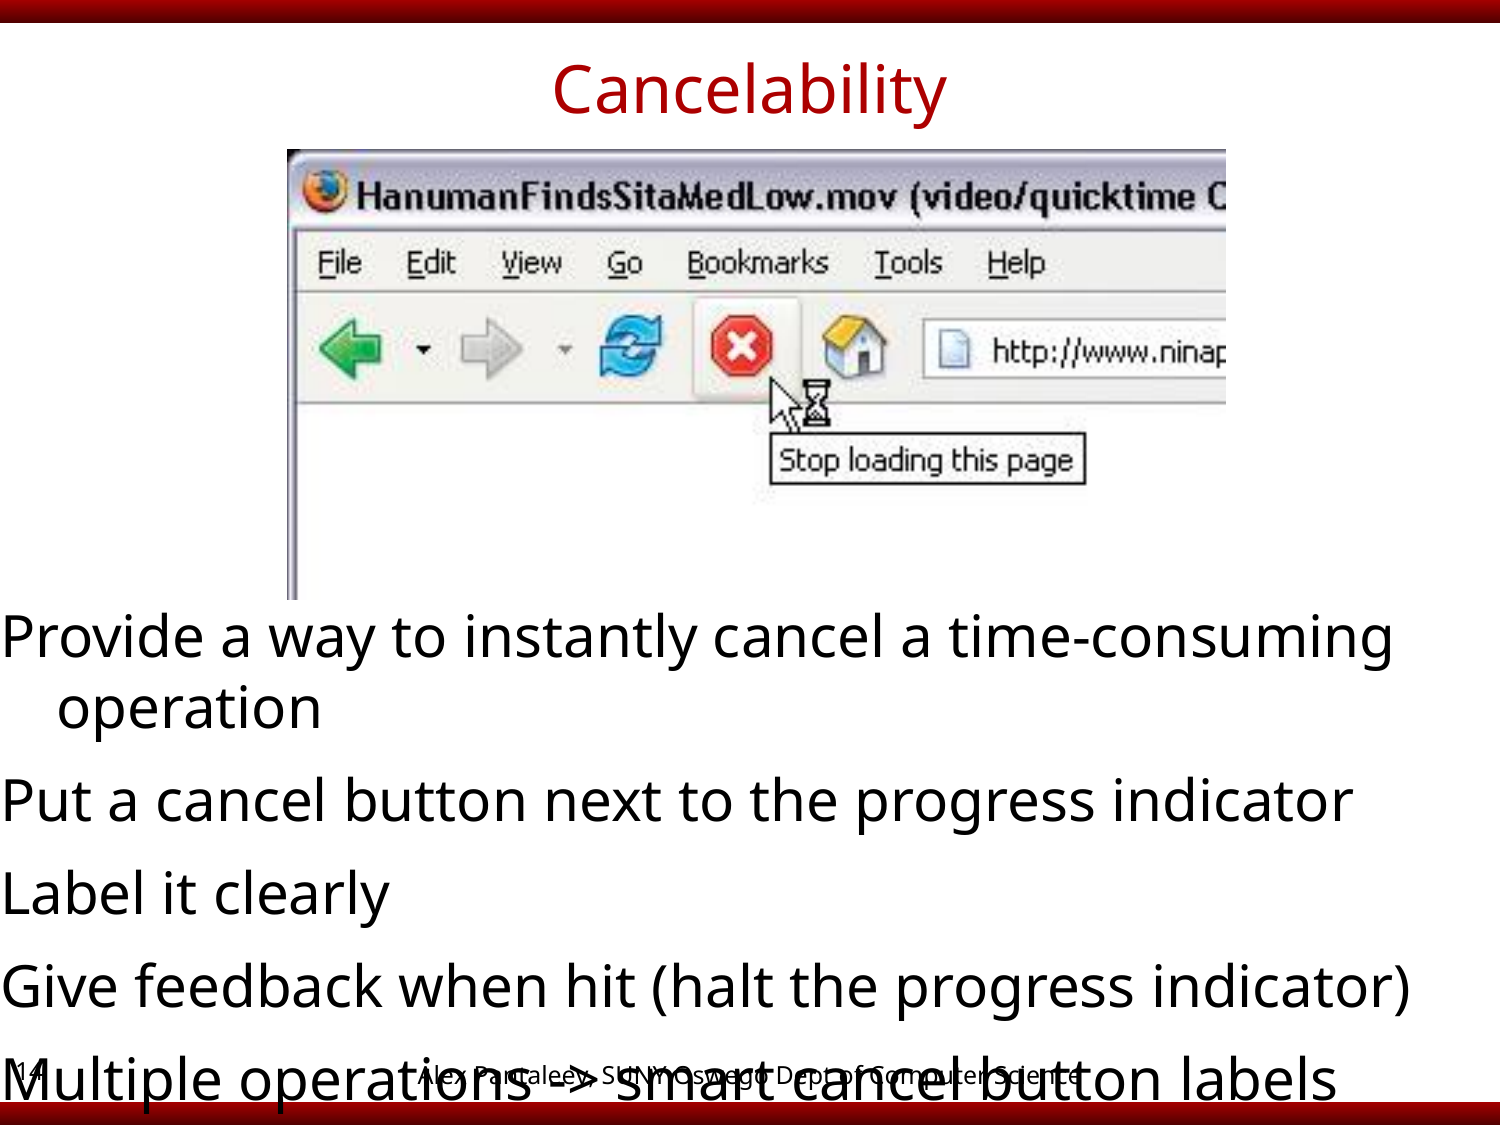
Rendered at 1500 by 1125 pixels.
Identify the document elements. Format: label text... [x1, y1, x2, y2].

title Cancelability [0, 32, 1500, 143]
picture [287, 149, 1226, 601]
list Provide a way to instantly cancel a time-consuming operation Put a cancel button next to the progress indicator Label it clearly Give feedback when hit (halt the progress indicator) Multiple operations -> smart cancel button labels [0, 600, 1500, 1060]
